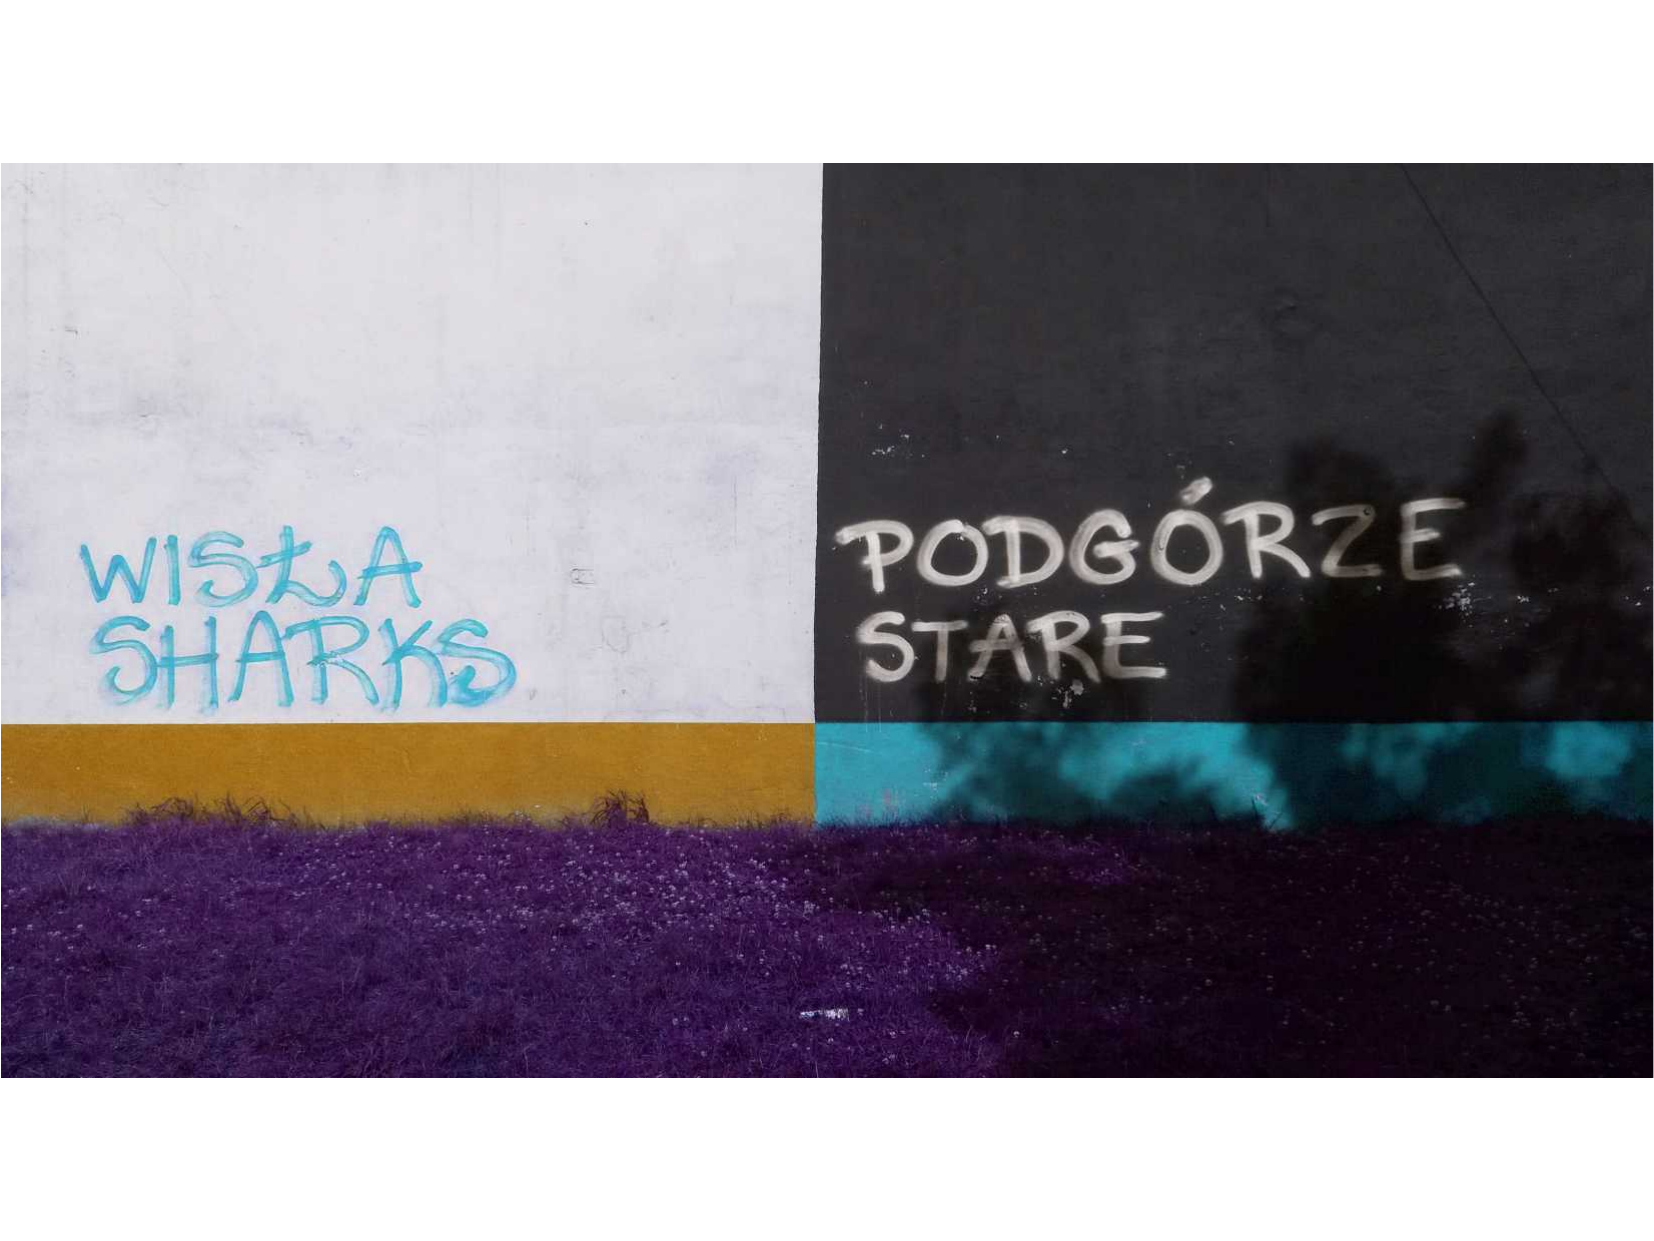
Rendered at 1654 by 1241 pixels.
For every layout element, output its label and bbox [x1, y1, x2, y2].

picture [1, 163, 1654, 1078]
